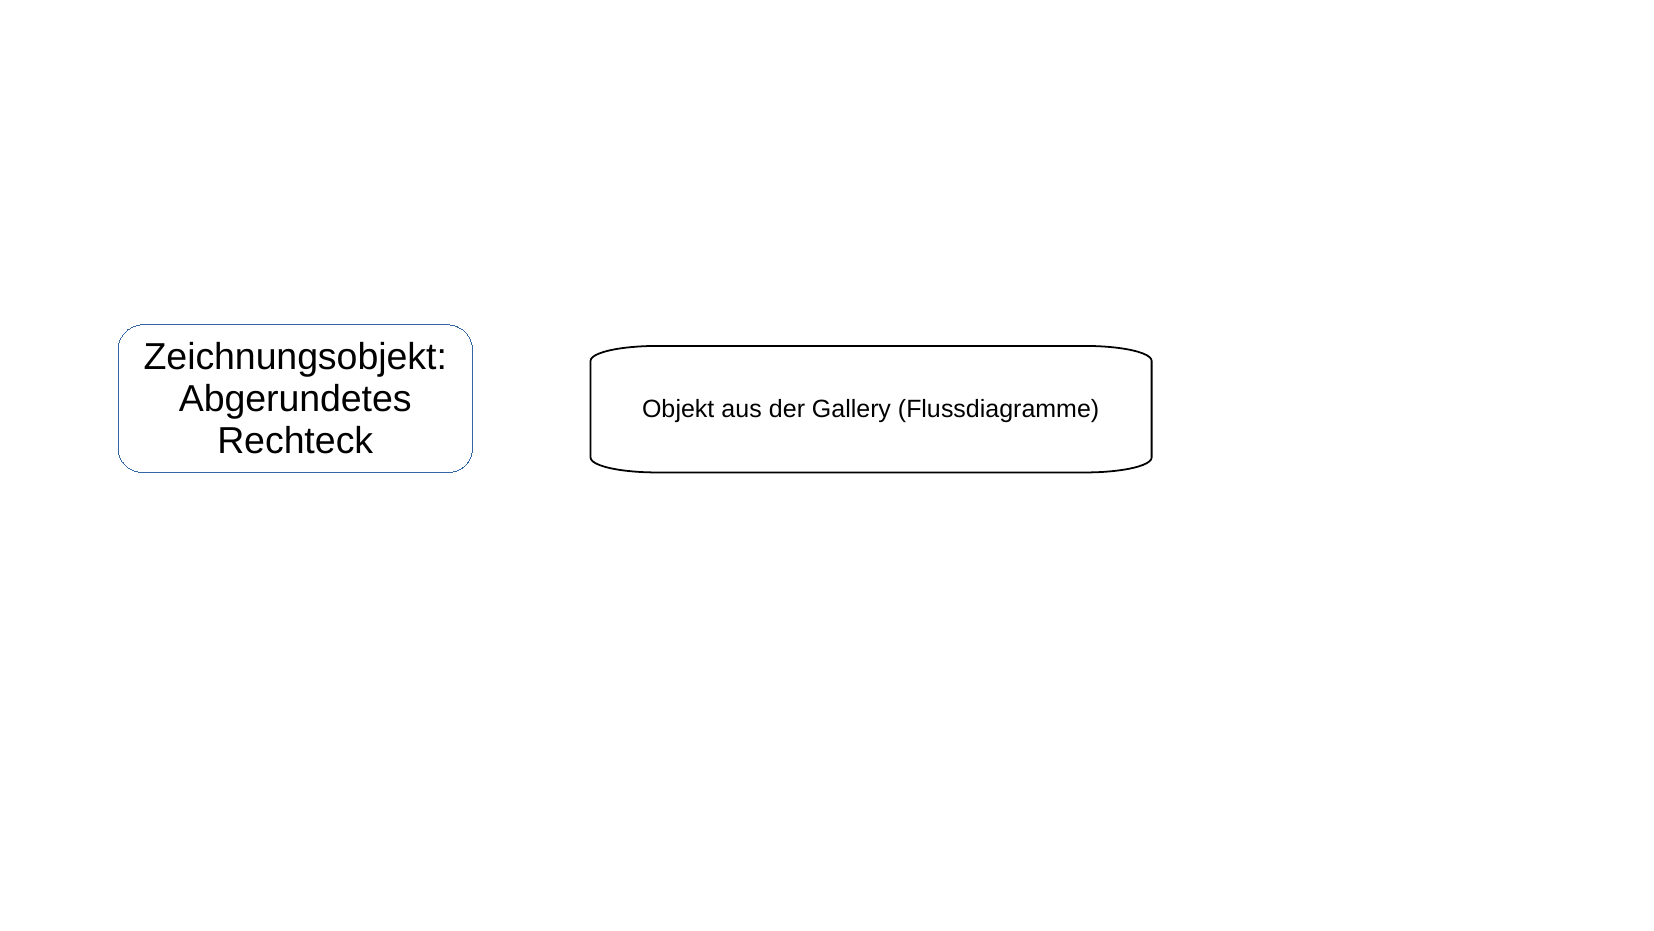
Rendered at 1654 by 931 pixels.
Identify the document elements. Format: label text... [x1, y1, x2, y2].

text_box Zeichnungsobjekt: Abgerundetes Rechteck [118, 324, 473, 473]
text_box Objekt aus der Gallery (Flussdiagramme) [590, 345, 1152, 473]
